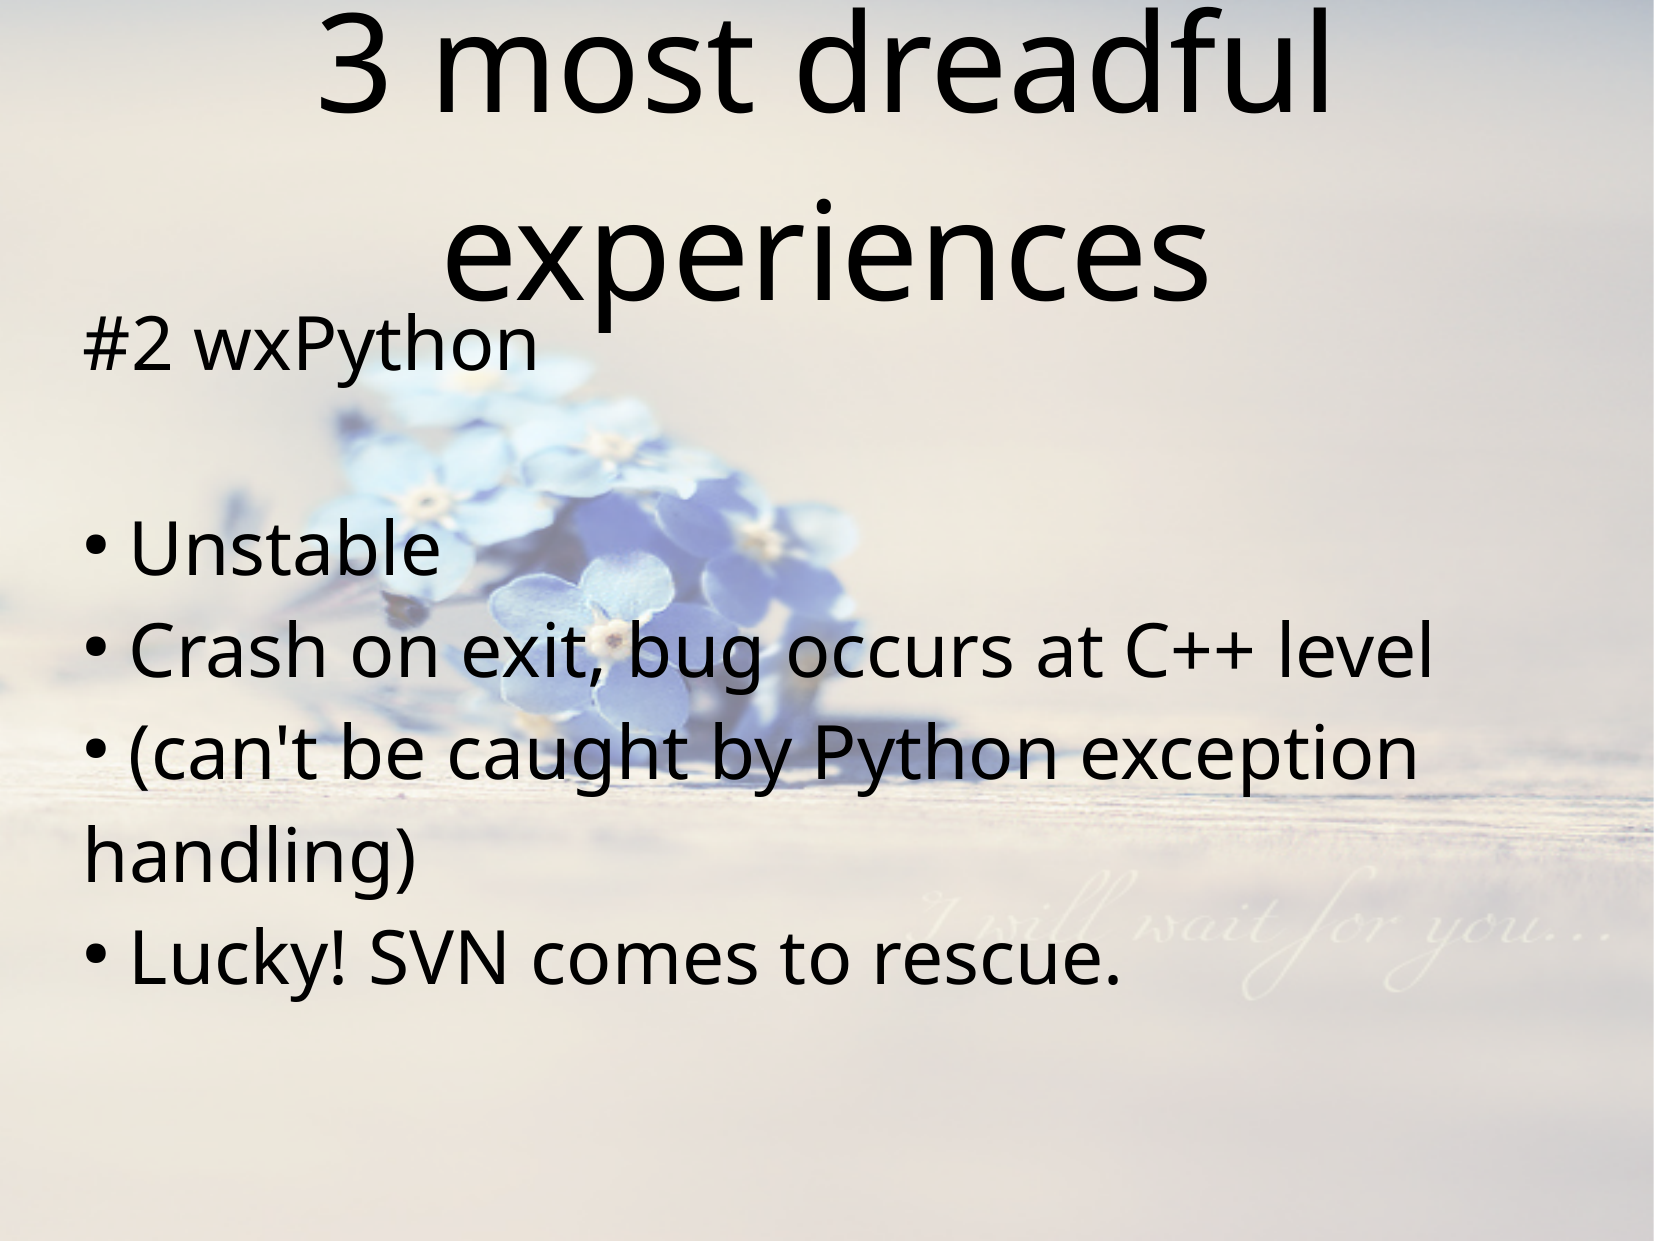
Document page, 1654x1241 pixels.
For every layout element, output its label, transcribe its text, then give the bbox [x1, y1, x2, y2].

title 3 most dreadful experiences [82, 56, 1571, 250]
picture [0, 0, 1654, 1241]
text_box #2 wxPython Unstable Crash on exit, bug occurs at C++ level (can't be caught by Python exception handling) Lucky! SVN comes to rescue. [82, 297, 1571, 1102]
